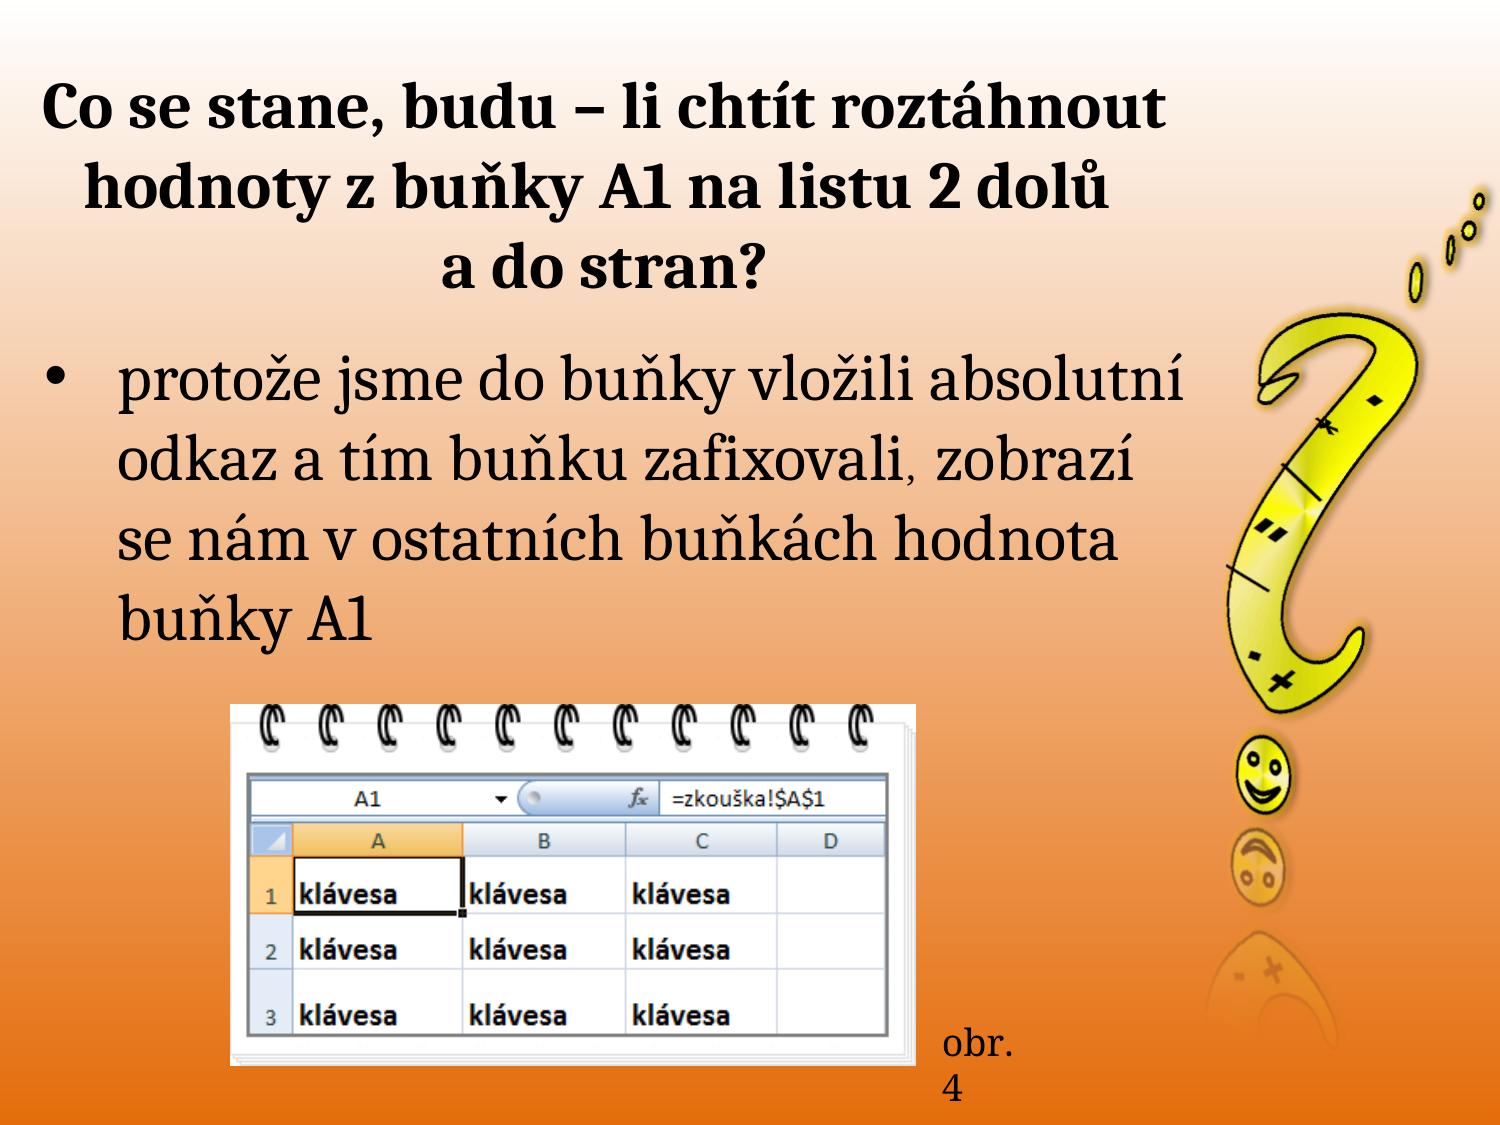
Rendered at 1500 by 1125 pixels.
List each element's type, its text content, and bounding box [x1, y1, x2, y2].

text_box protože jsme do buňky vložili absolutní odkaz a tím buňku zafixovali, zobrazí se nám v ostatních buňkách hodnota buňky A1 [0, 326, 1211, 707]
picture [230, 704, 916, 1066]
picture [1171, 160, 1500, 1125]
text_box Co se stane, budu – li chtít roztáhnout hodnoty z buňky A1 na listu 2 dolů a do stran? [0, 54, 1211, 310]
text_box obr. 4 [927, 1011, 1046, 1117]
